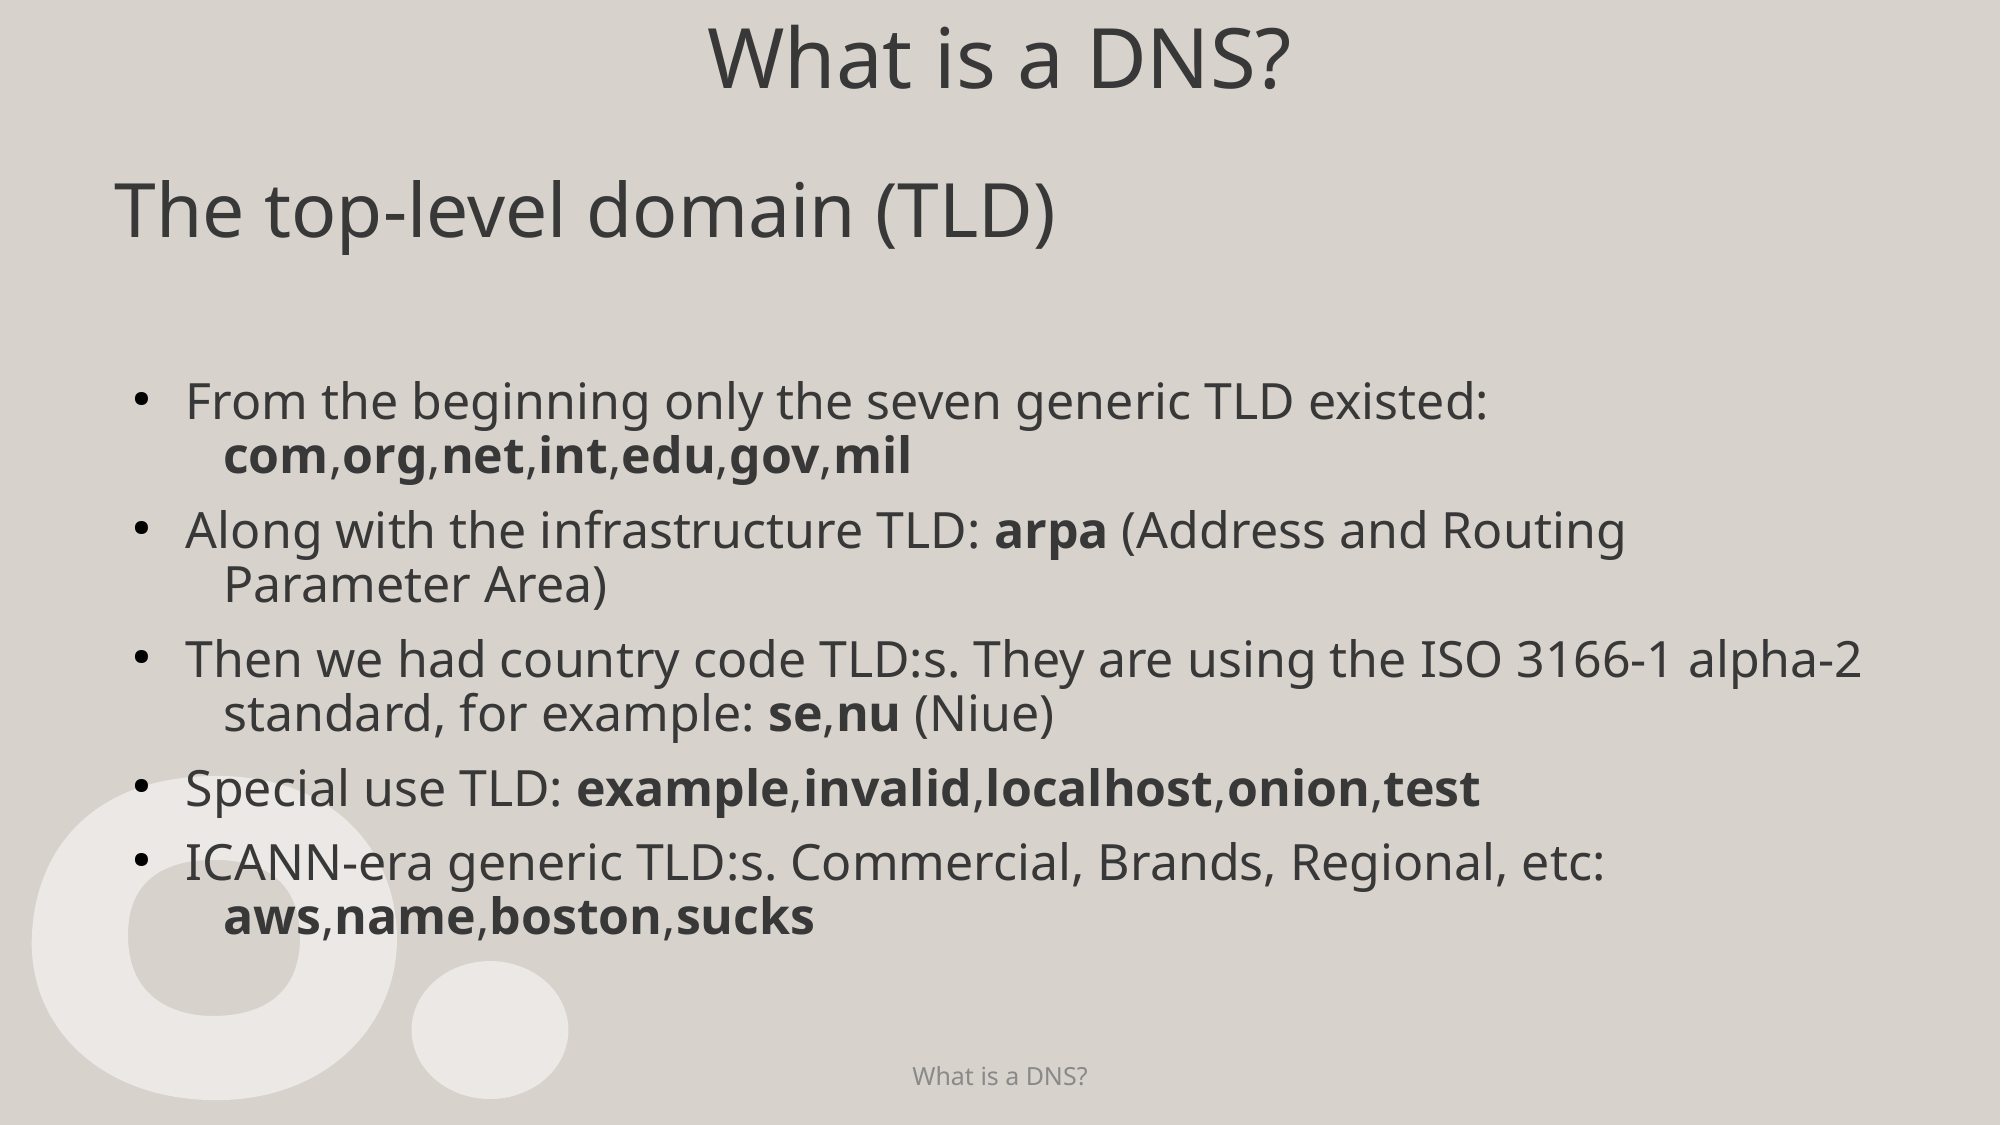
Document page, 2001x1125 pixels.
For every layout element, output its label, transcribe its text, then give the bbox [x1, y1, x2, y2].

footer What is a DNS? [662, 1045, 1338, 1105]
title What is a DNS? [0, 5, 2000, 119]
list The top-level domain (TLD) From the beginning only the seven generic TLD existed: com,org,net,int,edu,gov,mil Along with the infrastructure TLD: arpa (Address and Routing Parameter Area) Then we had country code TLD:s. They are using the ISO 3166-1 alpha-2 standard, for example: se,nu (Niue) Special use TLD: example,invalid,localhost,onion,test ICANN-era generic TLD:s. Commercial, Brands, Regional, etc: aws,name,boston,sucks [99, 165, 1890, 969]
